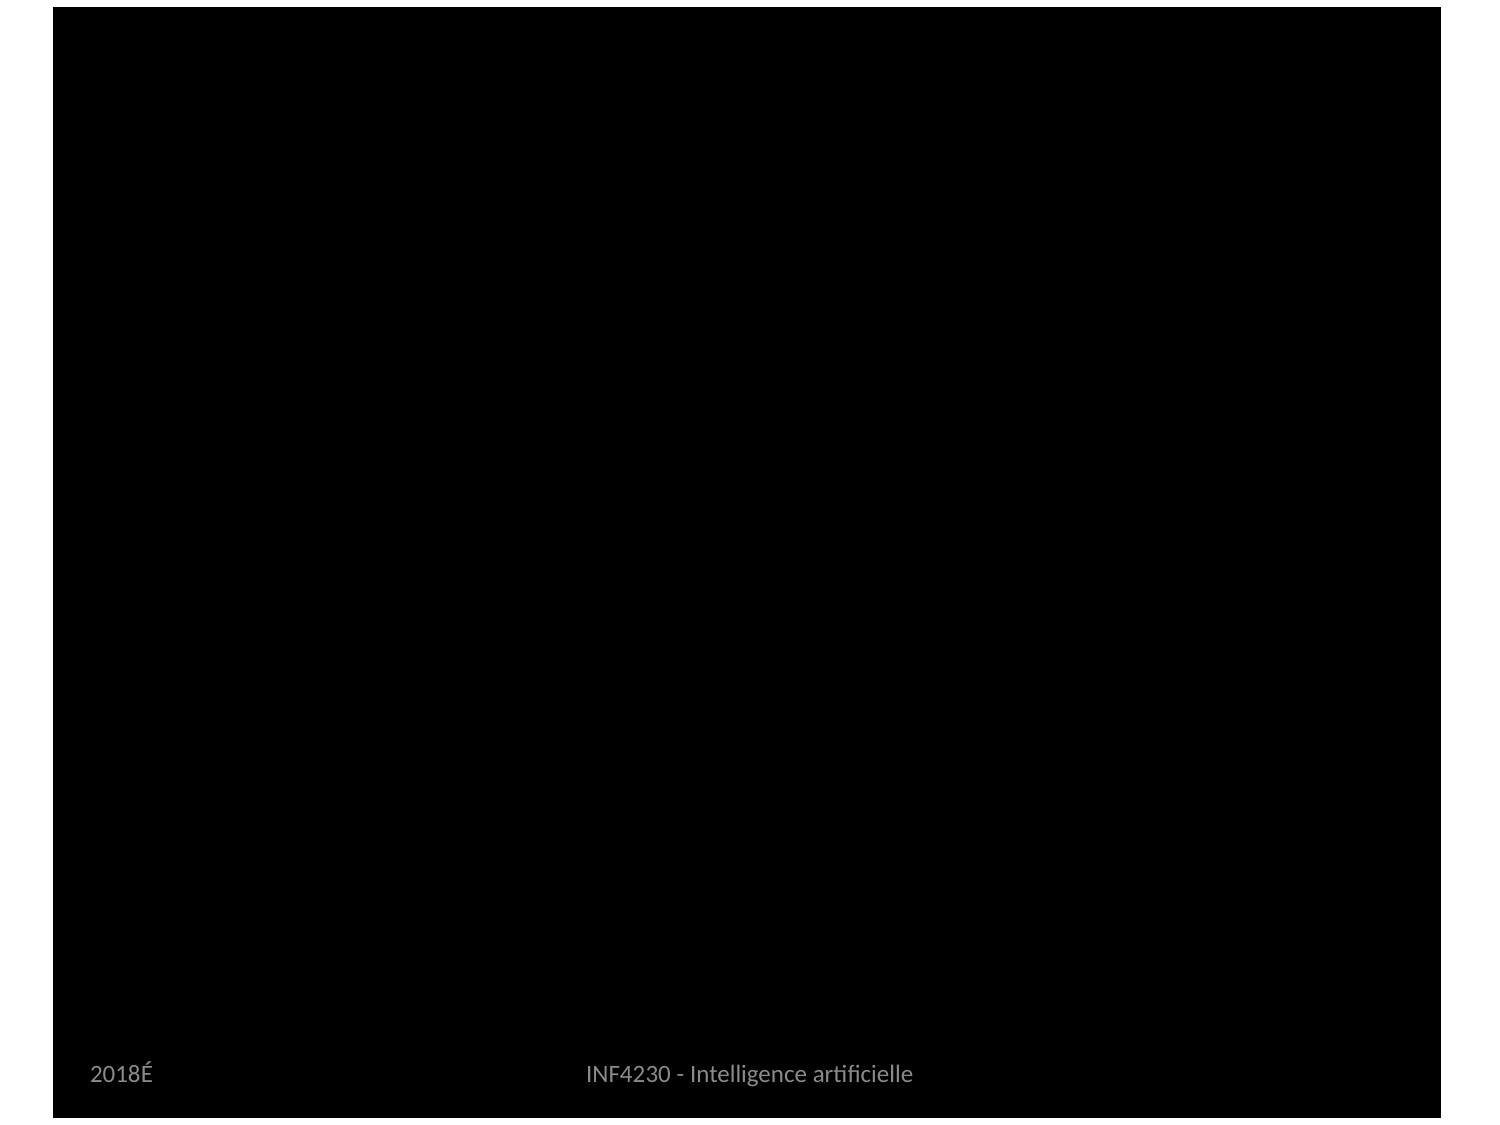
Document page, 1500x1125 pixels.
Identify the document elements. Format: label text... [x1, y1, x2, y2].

footer INF4230 - Intelligence artificielle [512, 1042, 988, 1103]
picture [53, 7, 1441, 1118]
slide_number 2018É [75, 1042, 425, 1103]
